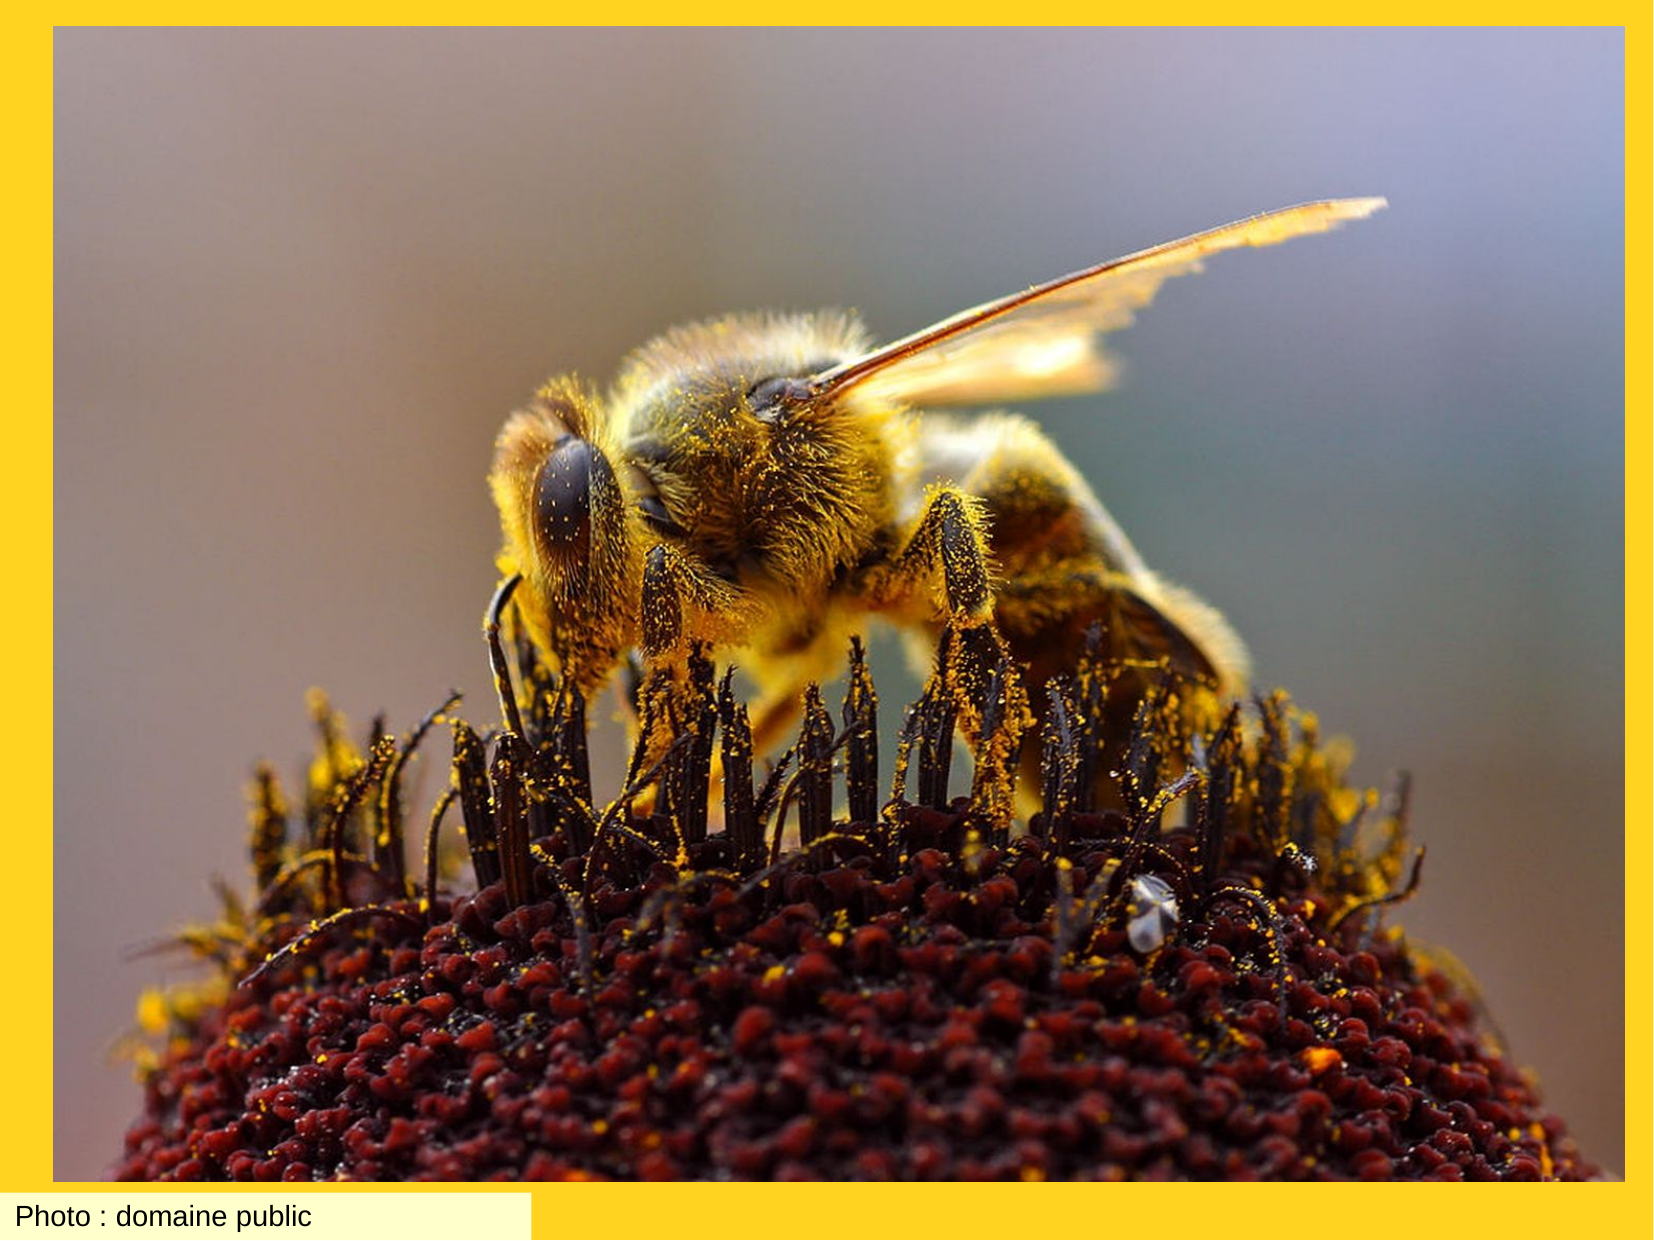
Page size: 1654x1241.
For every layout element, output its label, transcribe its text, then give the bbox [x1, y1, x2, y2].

picture [53, 26, 1625, 1182]
text_box Photo : domaine public [0, 1192, 532, 1241]
